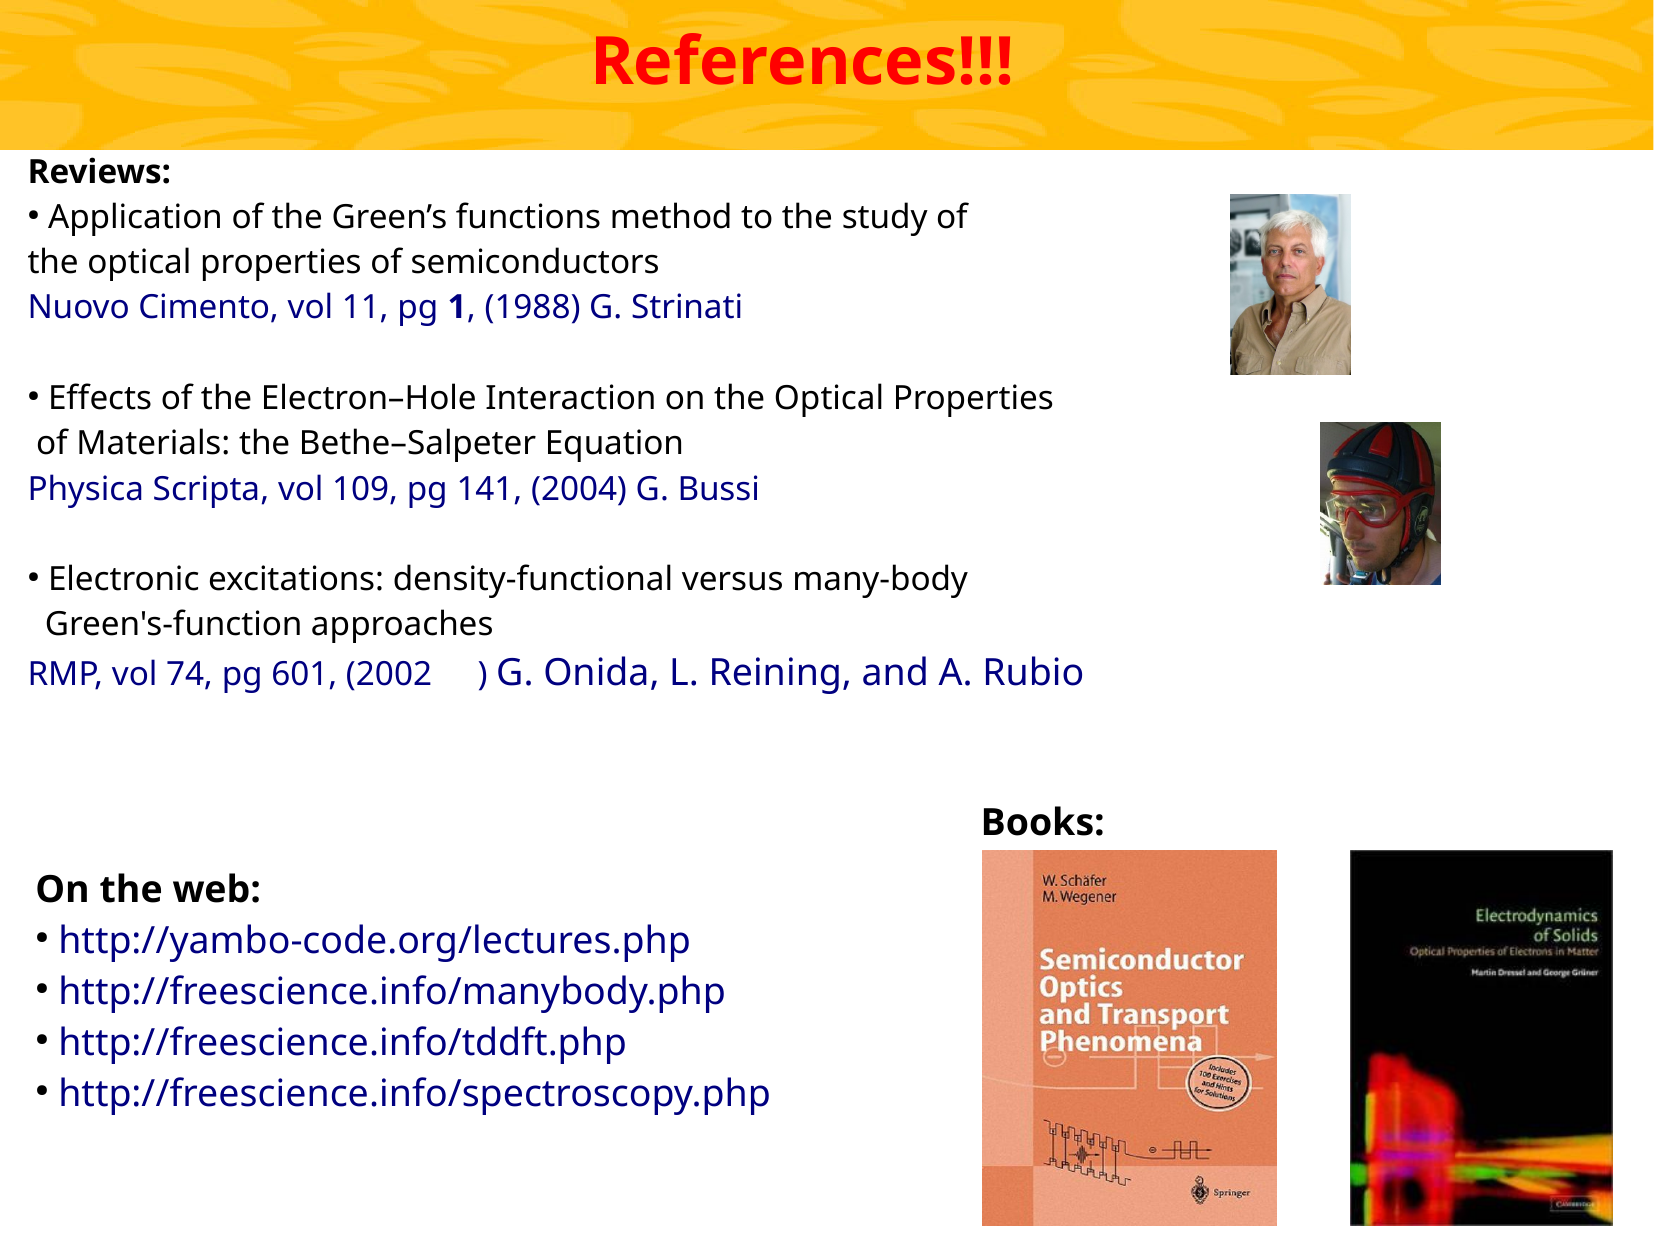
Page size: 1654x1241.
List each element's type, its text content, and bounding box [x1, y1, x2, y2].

picture [0, 0, 1654, 151]
text_box Books: [965, 787, 1641, 1193]
picture [1230, 194, 1351, 376]
text_box References!!! [15, 6, 1591, 131]
text_box On the web: http://yambo-code.org/lectures.php http://freescience.info/manybody.php http://freescience.info/tddft.php http://freescience.info/spectroscopy.php [20, 855, 965, 1173]
picture [982, 850, 1277, 1226]
picture [1350, 850, 1613, 1226]
picture [1320, 422, 1441, 586]
text_box Reviews: Application of the Green’s functions method to the study of the optical properties of semiconductors Nuovo Cimento, vol 11, pg 1, (1988) G. Strinati Effects of the Electron–Hole Interaction on the Optical Properties of Materials: the Bethe–Salpeter Equation Physica Scripta, vol 109, pg 141, (2004) G. Bussi Electronic excitations: density-functional versus many-body Green's-function approaches RMP, vol 74, pg 601, (2002 ) G. Onida, L. Reining, and A. Rubio [12, 140, 1654, 807]
